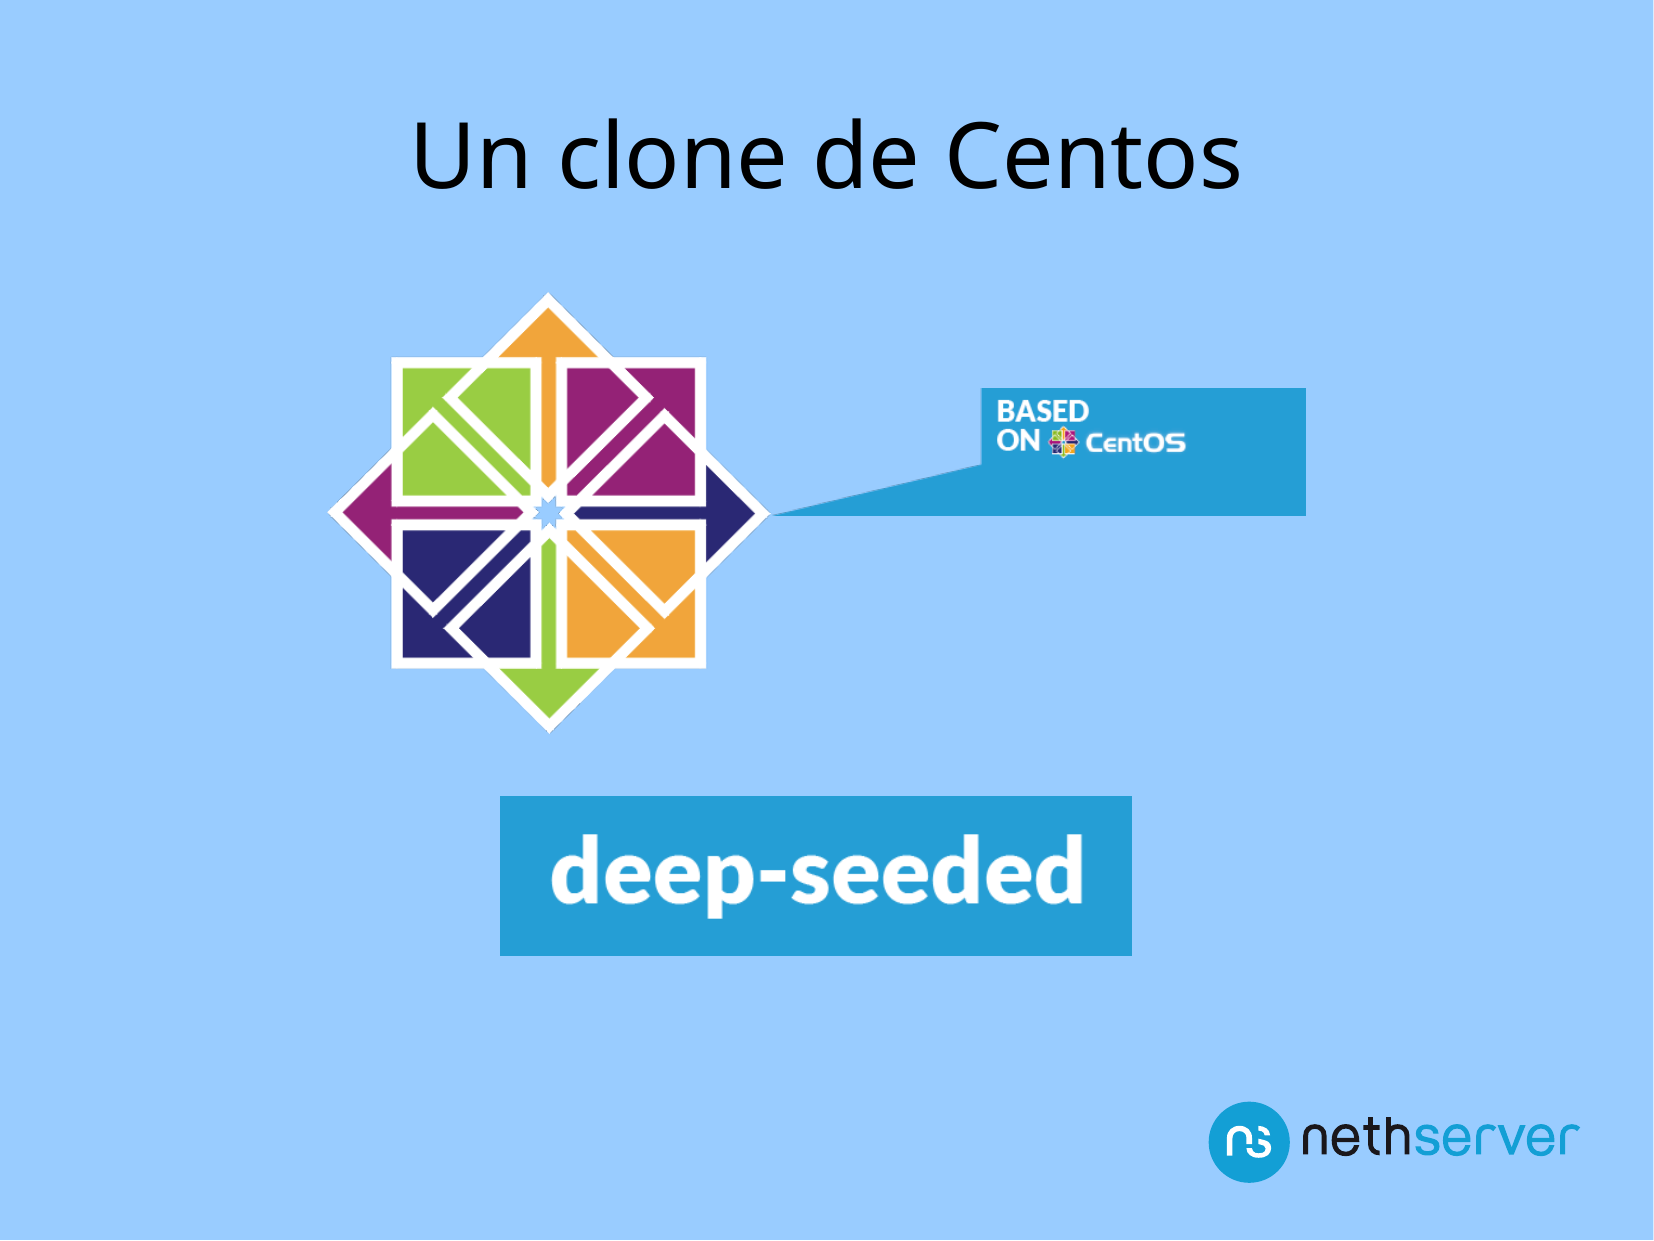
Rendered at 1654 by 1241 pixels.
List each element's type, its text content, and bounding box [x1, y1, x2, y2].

picture [500, 796, 1654, 1241]
picture [772, 388, 1306, 516]
picture [327, 292, 771, 734]
title Un clone de Centos [82, 49, 1571, 257]
